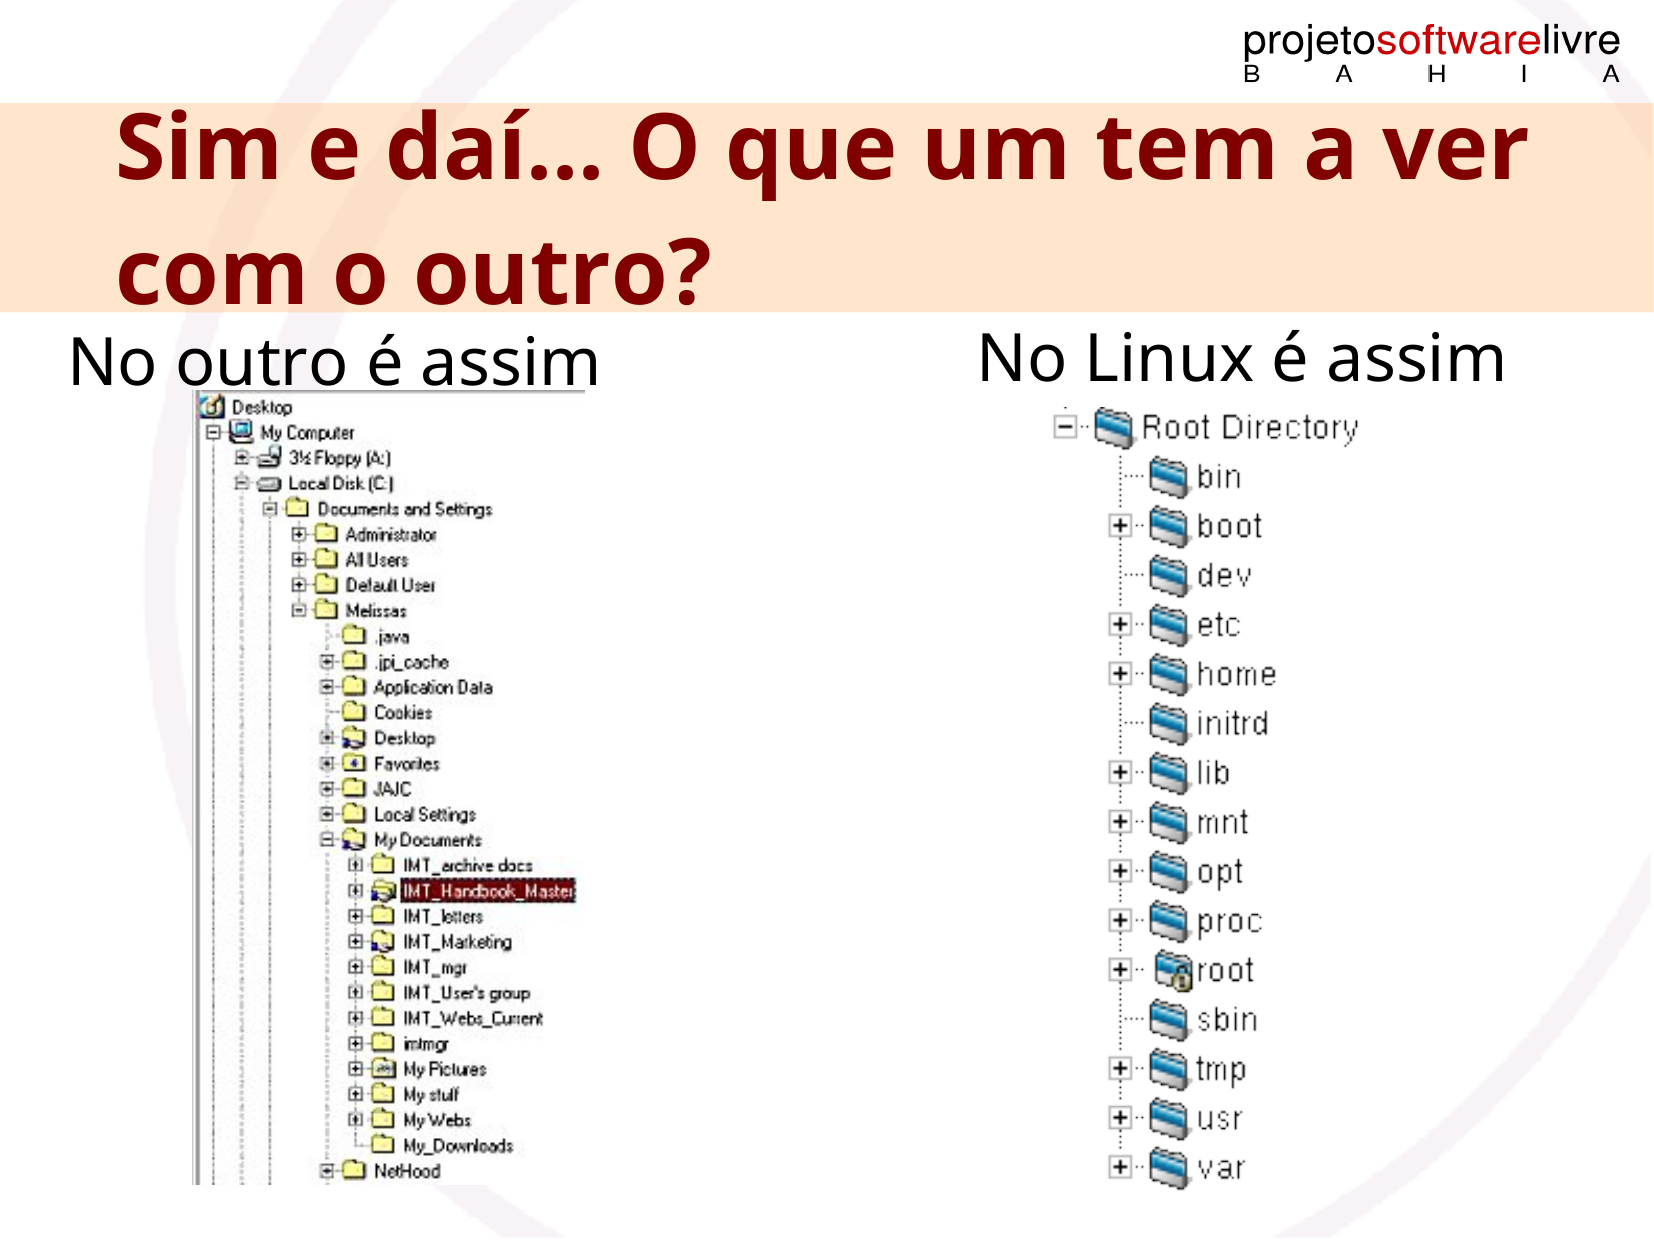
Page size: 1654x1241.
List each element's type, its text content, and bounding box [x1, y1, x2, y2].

picture [0, 0, 1654, 103]
title Sim e daí... O que um tem a ver com o outro? [115, 88, 1561, 325]
list No Linux é assim [909, 309, 1558, 402]
list No outro é assim [49, 314, 702, 402]
picture [0, 313, 1654, 1241]
